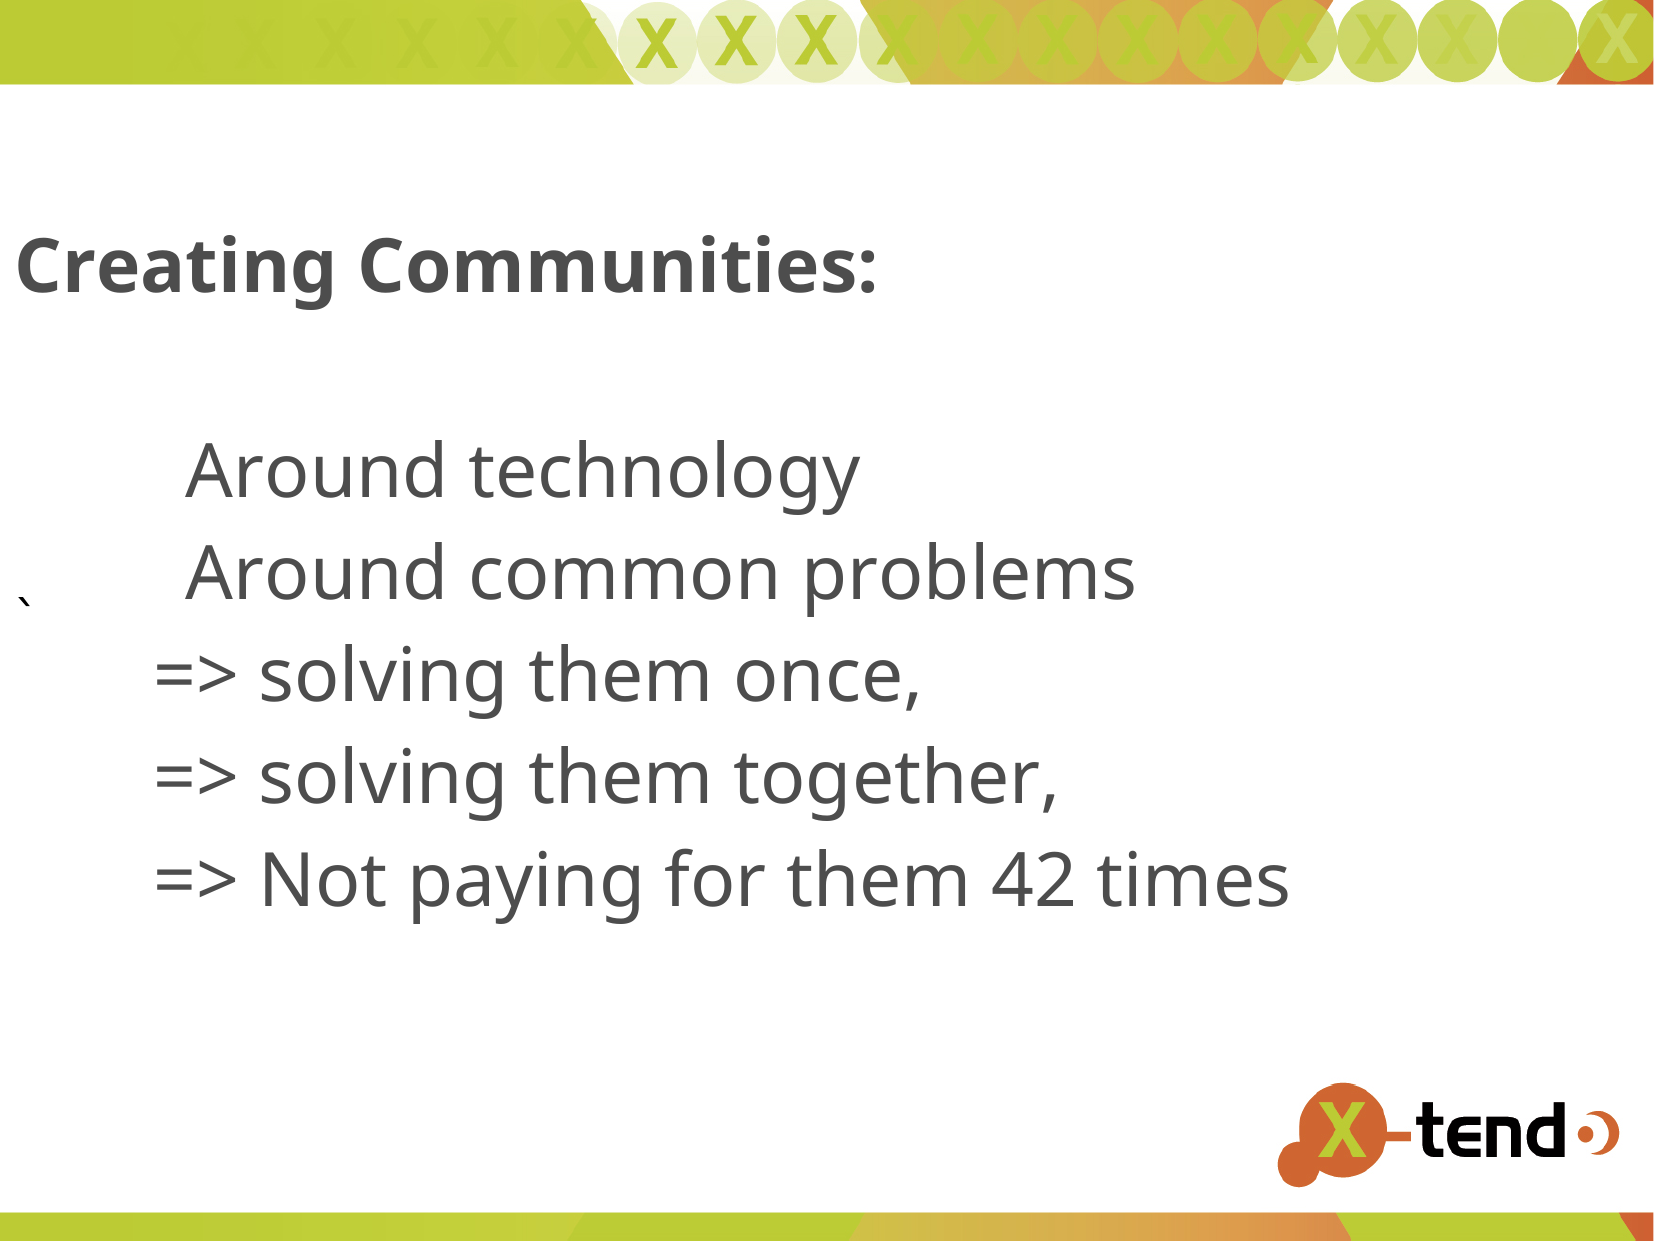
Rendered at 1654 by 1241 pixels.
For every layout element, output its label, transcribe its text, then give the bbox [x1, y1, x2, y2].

picture [0, 0, 1654, 1241]
text_box Creating Communities: Around technology Around common problems => solving them once, => solving them together, => Not paying for them 42 times [0, 0, 1435, 1039]
